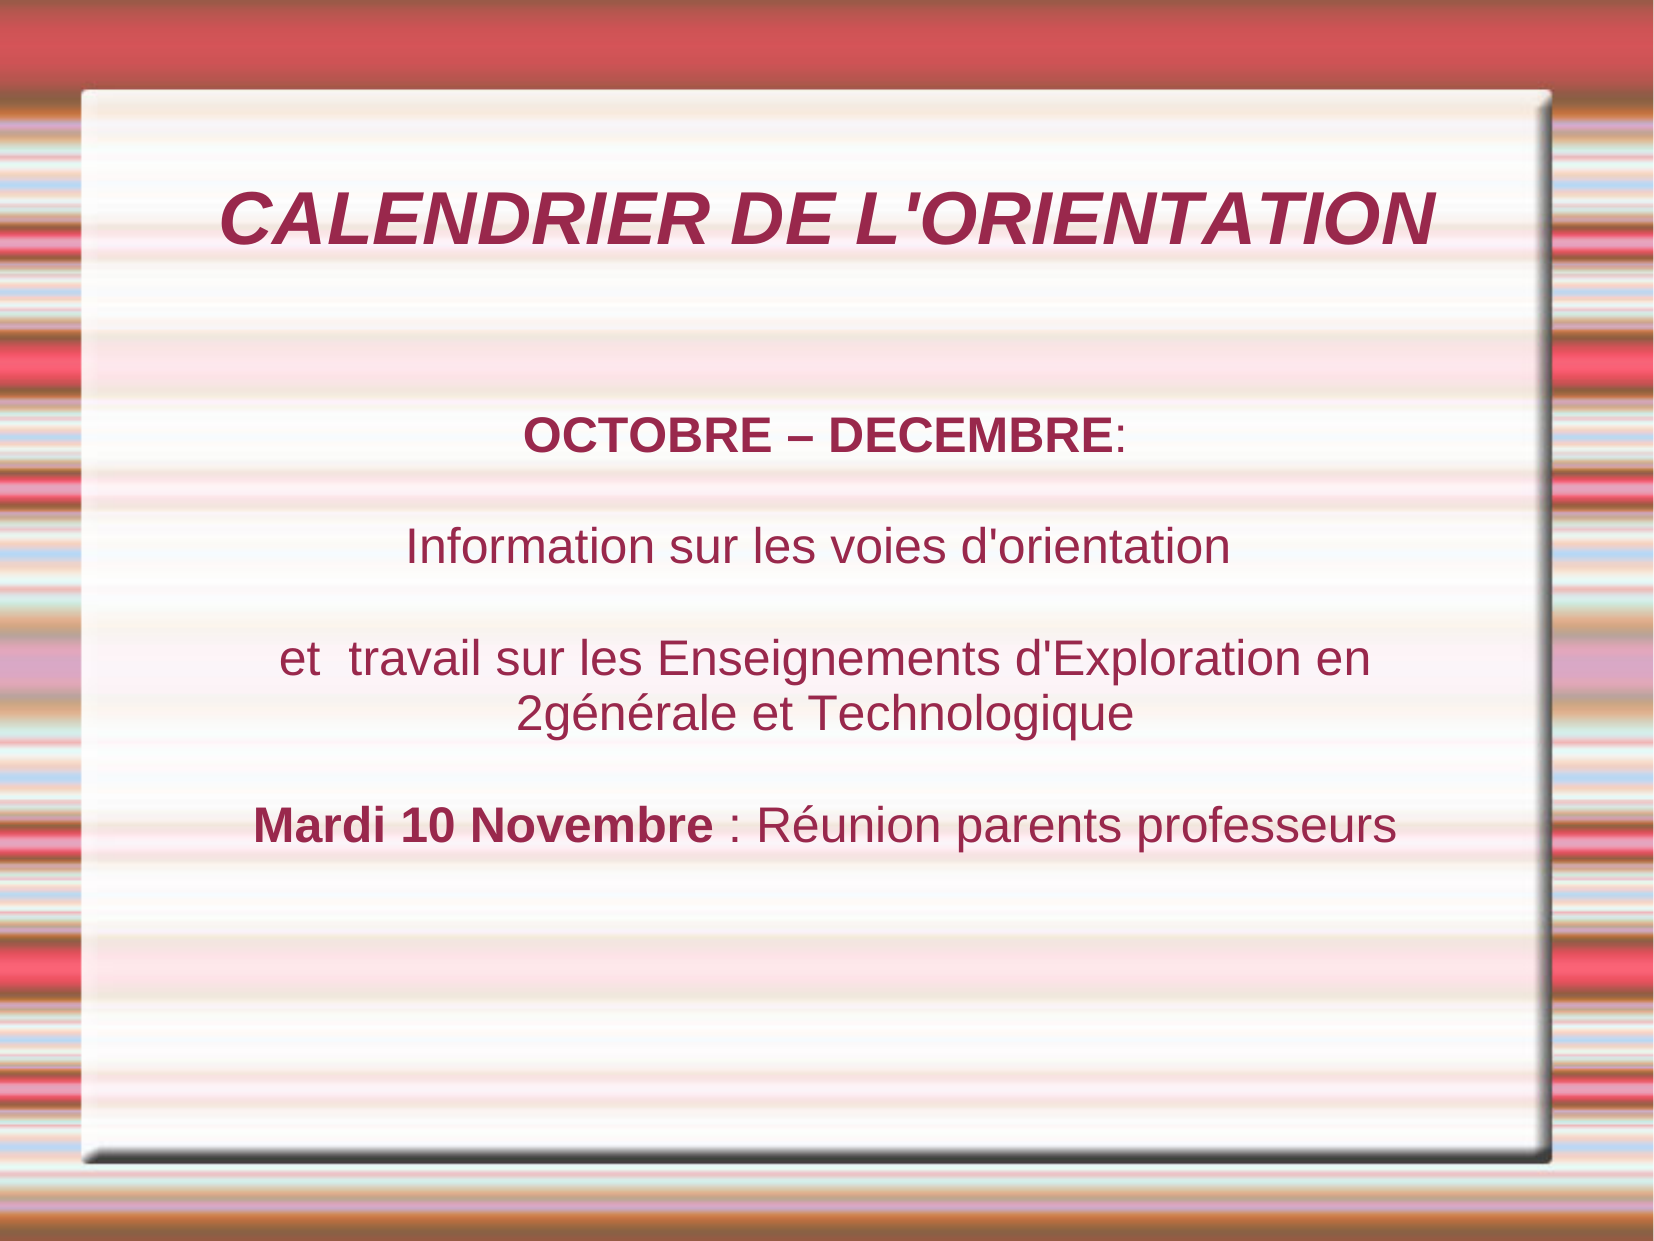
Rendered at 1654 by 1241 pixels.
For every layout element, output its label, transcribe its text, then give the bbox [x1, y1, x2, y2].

title CALENDRIER DE L'ORIENTATION [121, 122, 1534, 315]
picture [0, 0, 1654, 1241]
subtitle OCTOBRE – DECEMBRE: Information sur les voies d'orientation et travail sur les Enseignements d'Exploration en 2générale et Technologique Mardi 10 Novembre : Réunion parents professeurs [134, 358, 1516, 1125]
